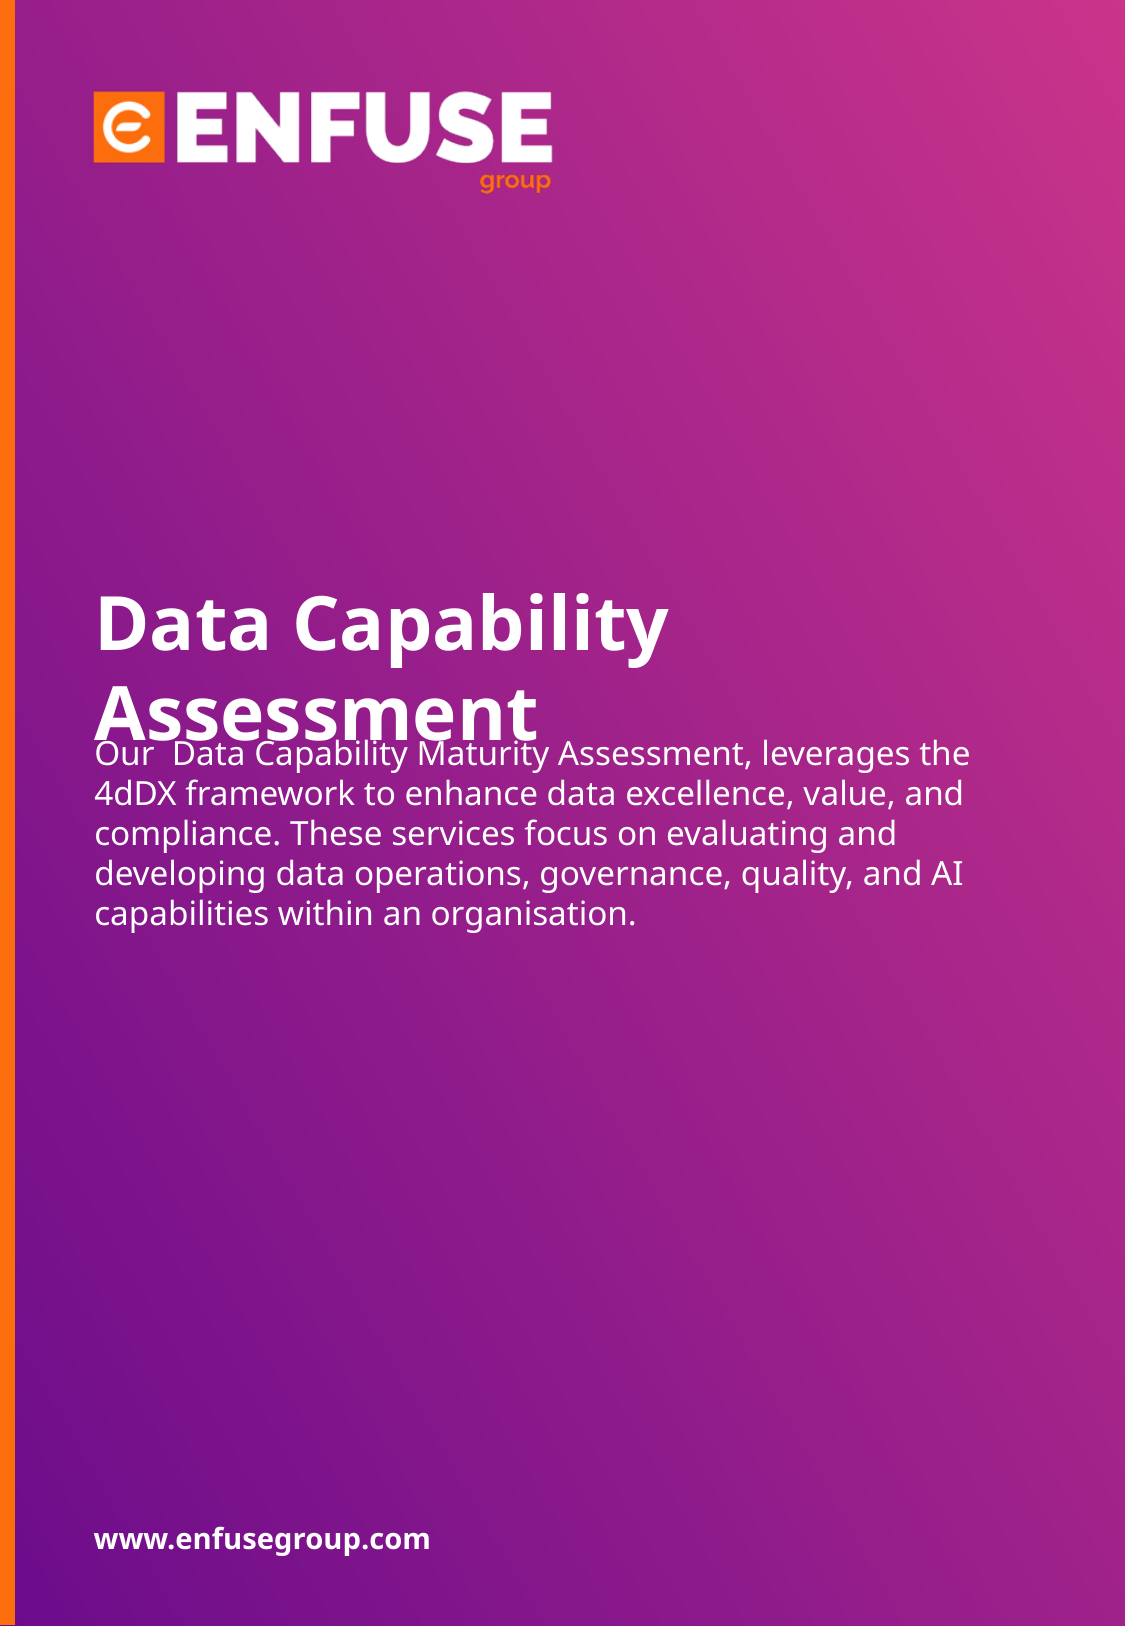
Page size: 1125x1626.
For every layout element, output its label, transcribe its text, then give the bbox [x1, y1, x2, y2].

text_box Our Data Capability Maturity Assessment, leverages the 4dDX framework to enhance data excellence, value, and compliance. These services focus on evaluating and developing data operations, governance, quality, and AI capabilities within an organisation. [94, 724, 980, 1227]
text_box Data Capability Assessment [94, 567, 1064, 694]
